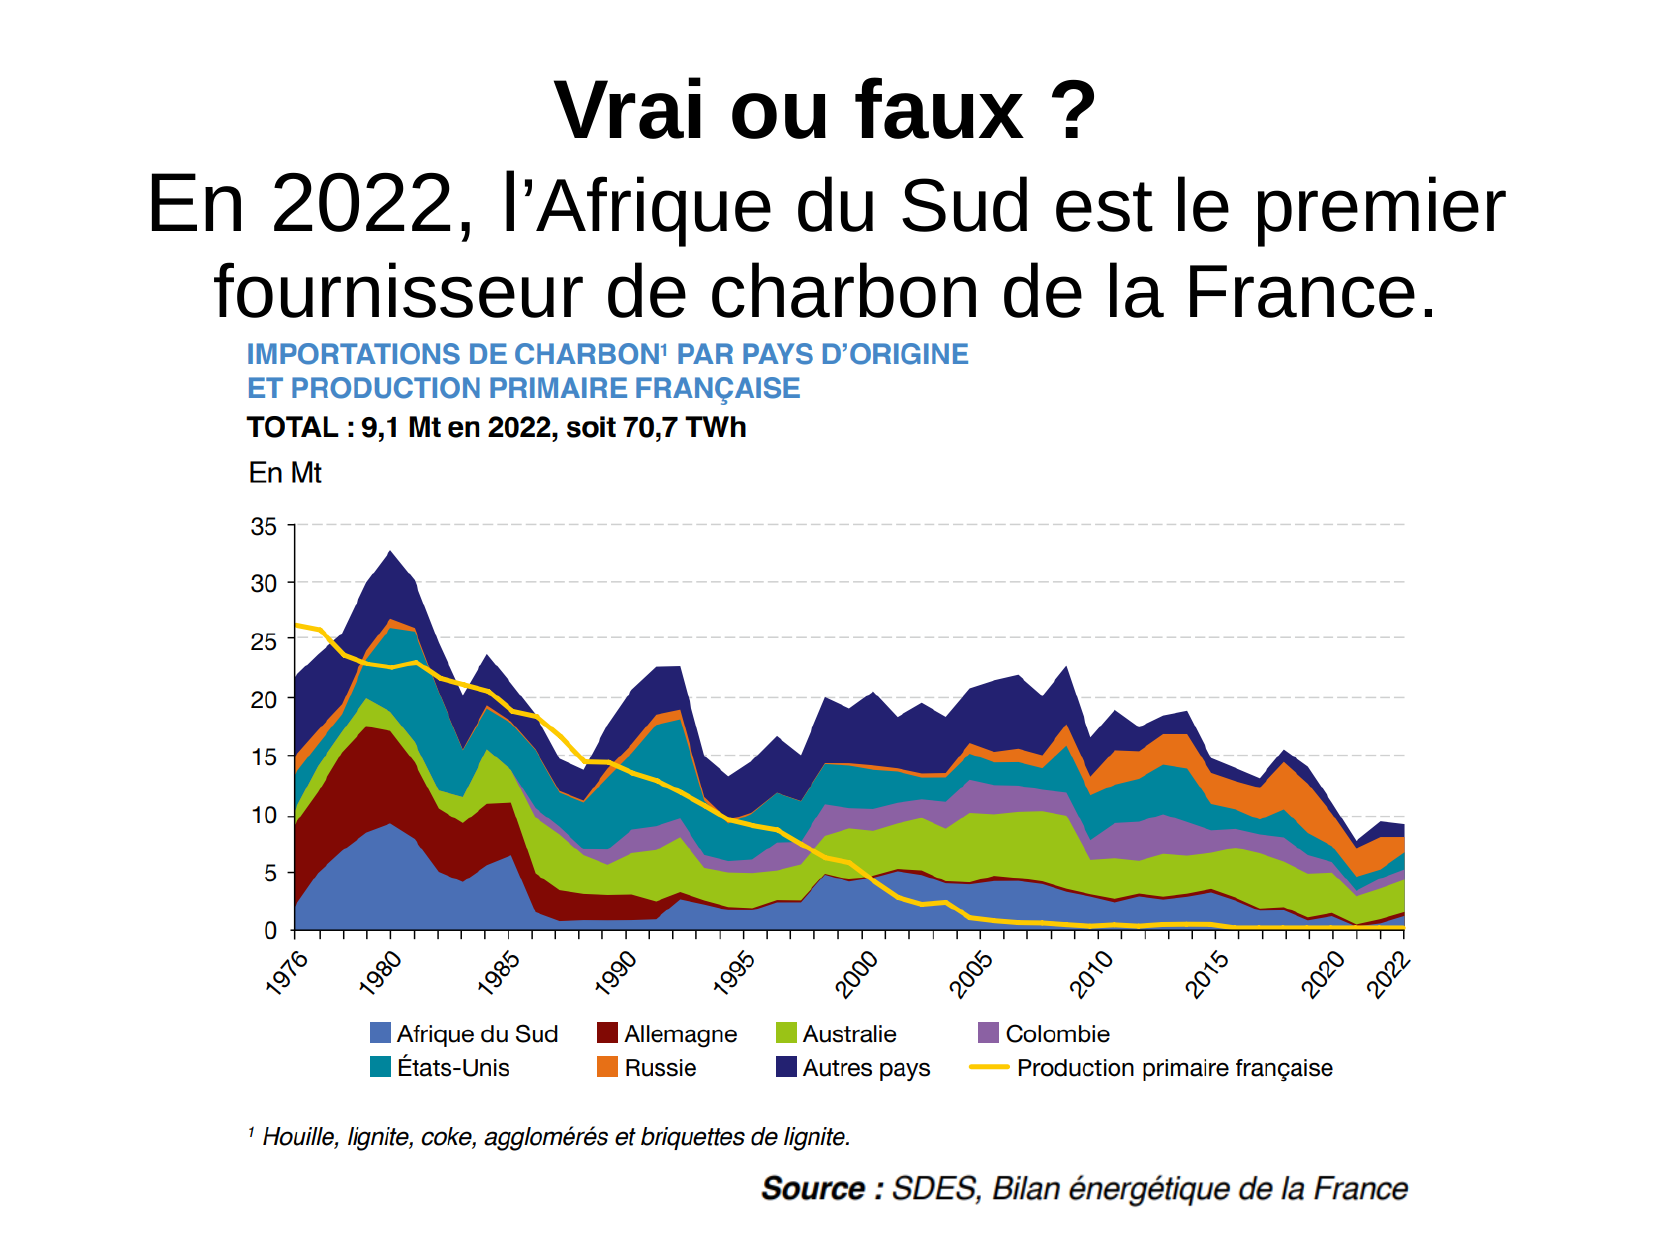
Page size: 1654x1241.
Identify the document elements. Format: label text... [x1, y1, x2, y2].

picture [236, 330, 1418, 1153]
title Vrai ou faux ? En 2022, l’Afrique du Sud est le premier fournisseur de charbon de la France. [82, 63, 1571, 334]
picture [758, 1171, 1418, 1211]
